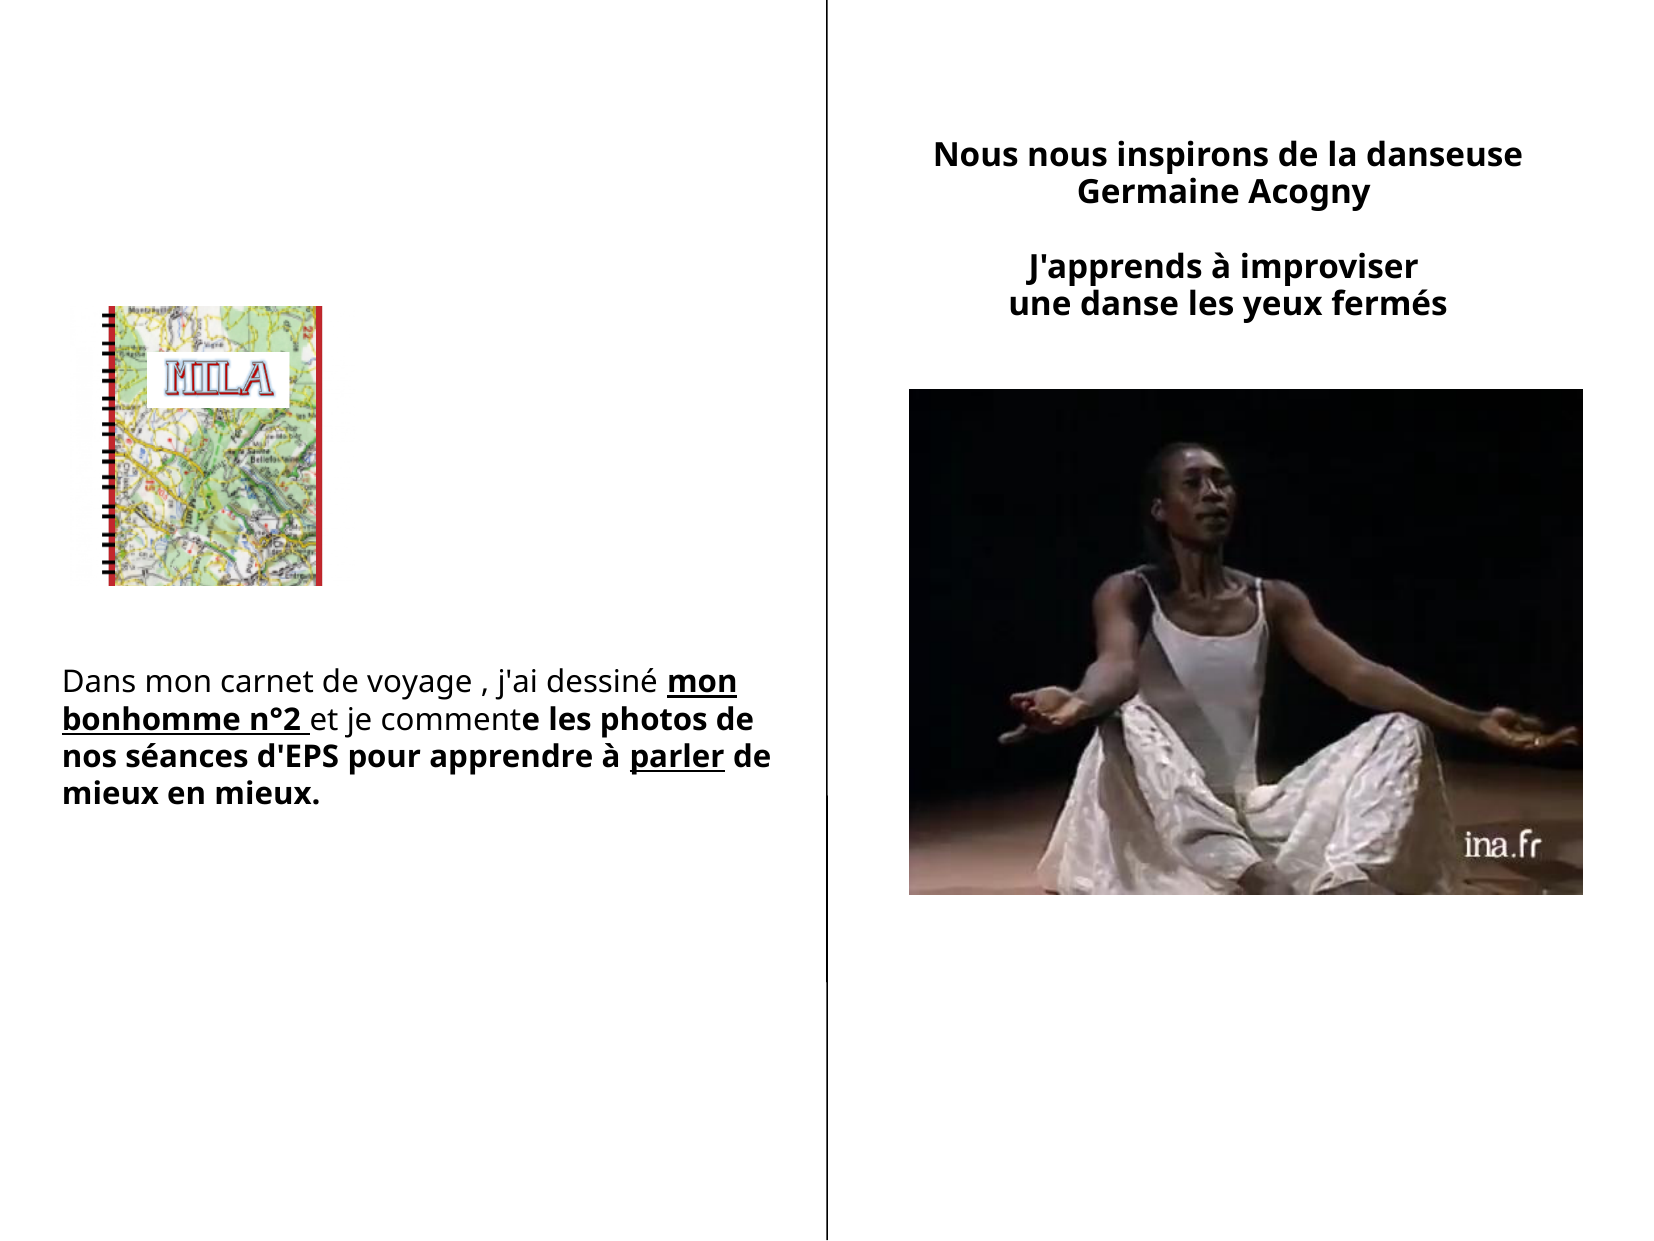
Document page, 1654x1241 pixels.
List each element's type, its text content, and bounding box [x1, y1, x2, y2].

text_box Nous nous inspirons de la danseuse Germaine Acogny J'apprends à improviser une danse les yeux fermés [874, 129, 1583, 331]
picture [70, 306, 355, 586]
text_box Dans mon carnet de voyage , j'ai dessiné mon bonhomme n°2 et je commente les photos de nos séances d'EPS pour apprendre à parler de mieux en mieux. [47, 654, 804, 1177]
picture [909, 389, 1583, 895]
